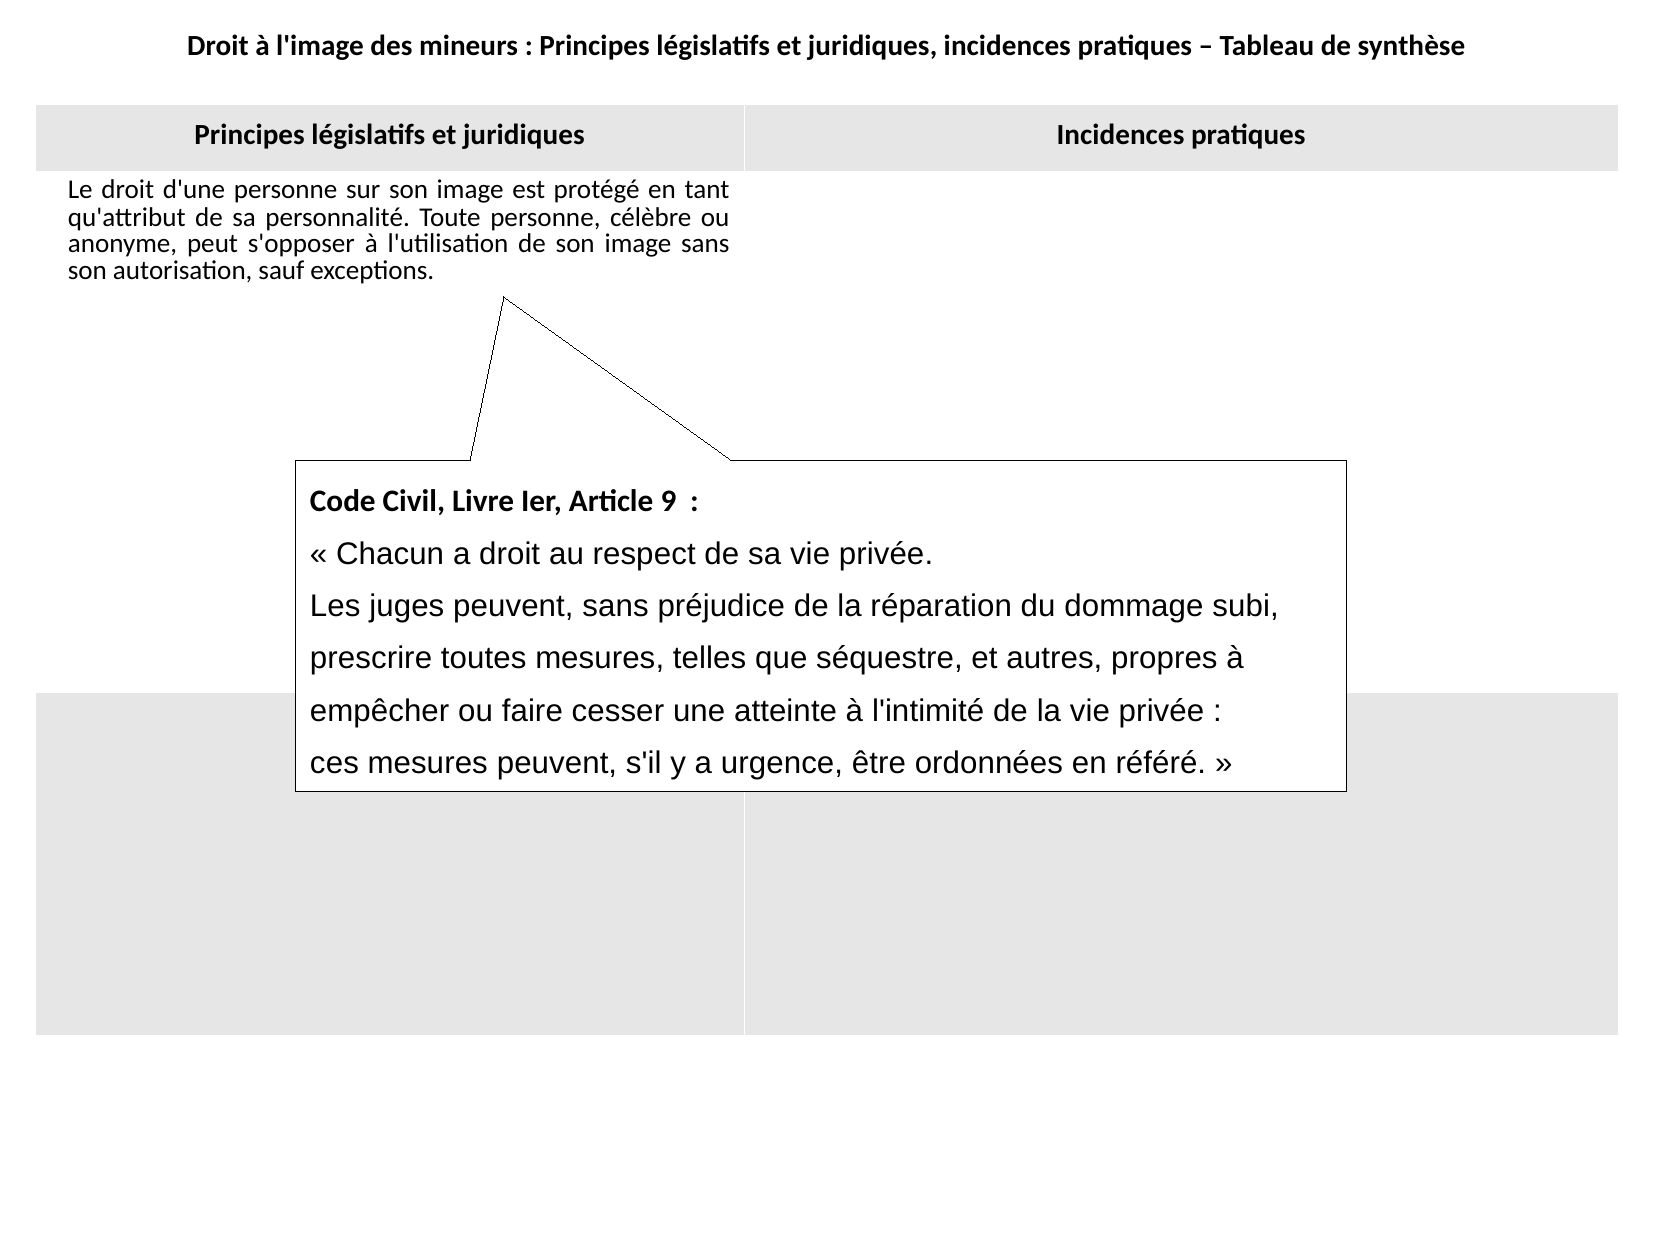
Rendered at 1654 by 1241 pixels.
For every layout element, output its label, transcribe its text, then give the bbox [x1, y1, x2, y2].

table_cell [36, 693, 744, 1035]
table_cell [745, 1036, 1618, 1193]
table_cell [745, 172, 1618, 692]
table_cell Incidences pratiques [745, 105, 1618, 171]
table_cell [745, 693, 1618, 1035]
table_cell [36, 1036, 744, 1193]
text_box Code Civil, Livre Ier, Article 9 : « Chacun a droit au respect de sa vie privée. Les juges peuvent, sans préjudice de la réparation du dommage subi, prescrire toutes mesures, telles que séquestre, et autres, propres à empêcher ou faire cesser une atteinte à l'intimité de la vie privée : ces mesures peuvent, s'il y a urgence, être ordonnées en référé. » [295, 296, 1347, 792]
table_header Droit à l'image des mineurs : Principes législatifs et juridiques, incidences pratiques – Tableau de synthèse [36, 27, 1618, 104]
table_cell Principes législatifs et juridiques [36, 105, 744, 171]
table_cell Le droit d'une personne sur son image est protégé en tant qu'attribut de sa personnalité. Toute personne, célèbre ou anonyme, peut s'opposer à l'utilisation de son image sans son autorisation, sauf exceptions. [36, 172, 744, 692]
